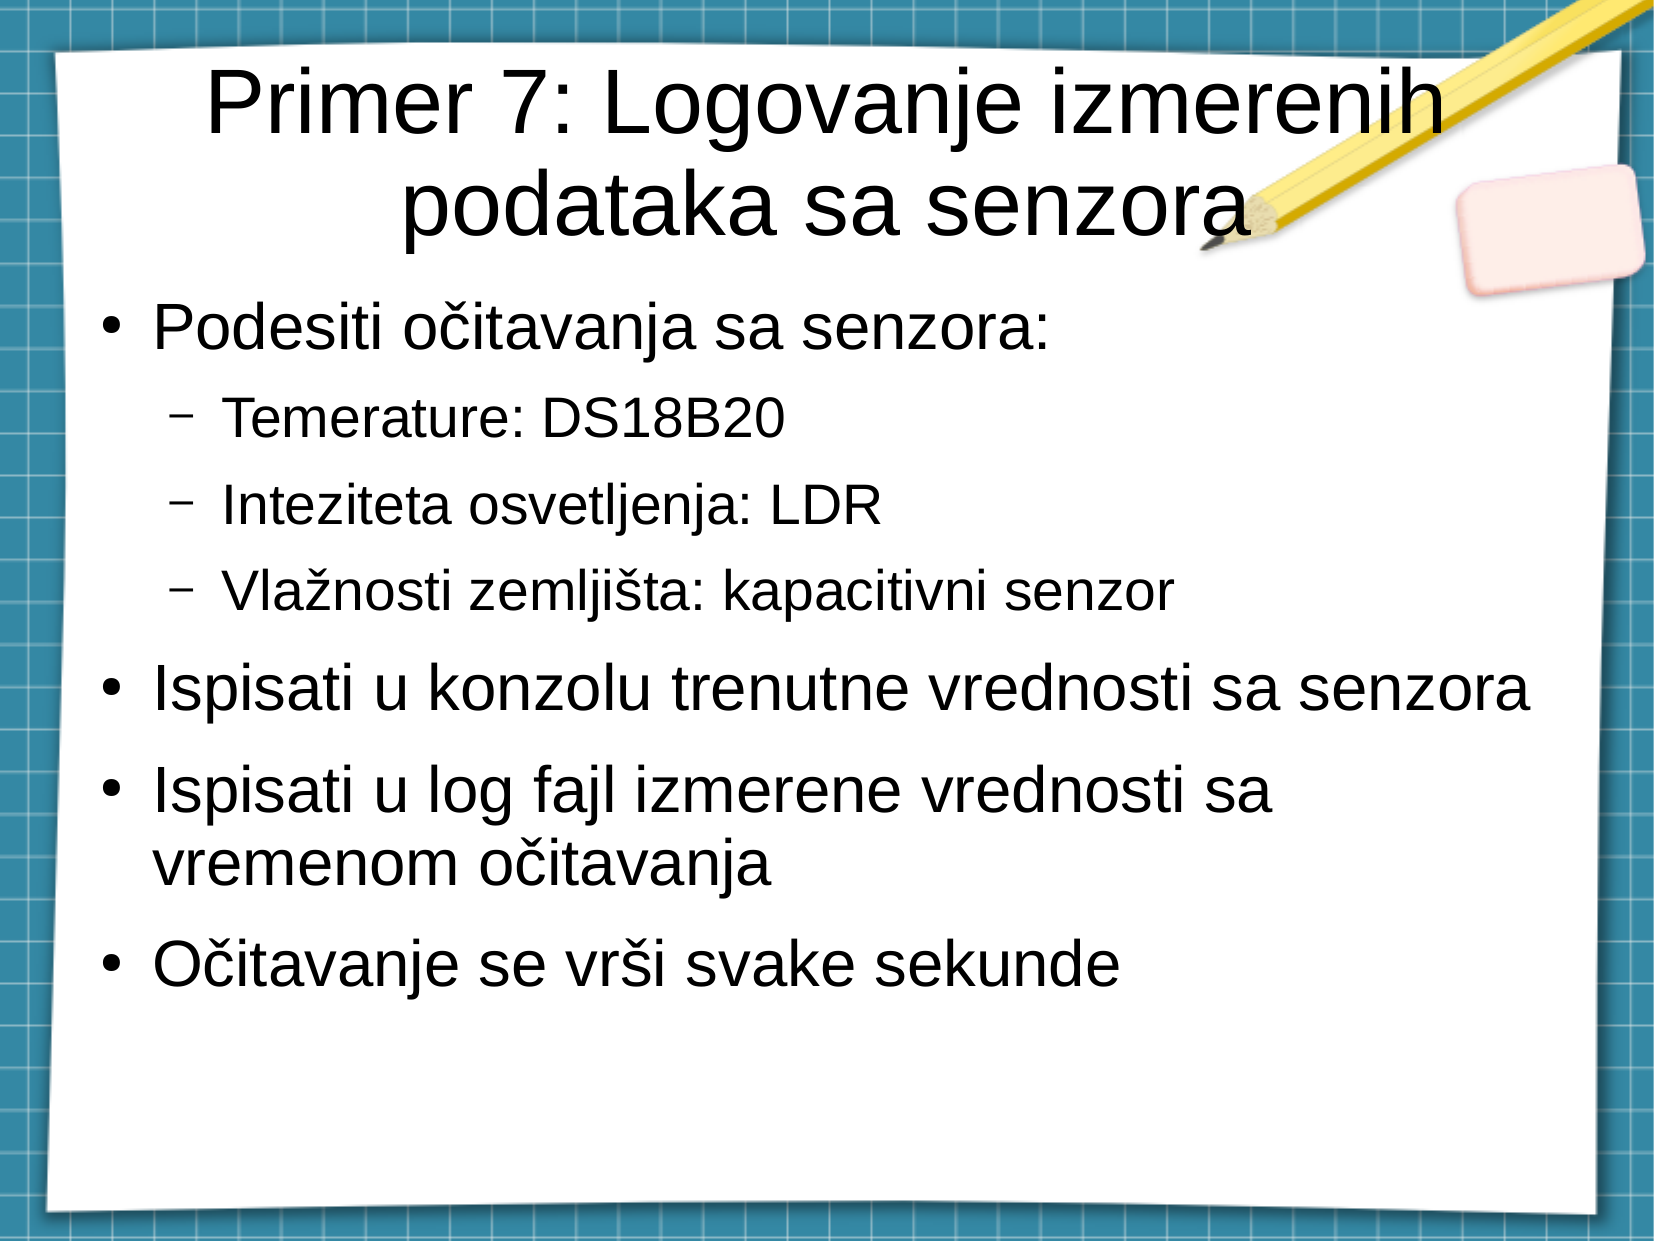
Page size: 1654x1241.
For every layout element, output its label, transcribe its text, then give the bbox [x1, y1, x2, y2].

title Primer 7: Logovanje izmerenih podataka sa senzora [82, 49, 1571, 257]
picture [0, 0, 1654, 1241]
list Podesiti očitavanja sa senzora: Temerature: DS18B20 Inteziteta osvetljenja: LDR Vlažnosti zemljišta: kapacitivni senzor Ispisati u konzolu trenutne vrednosti sa senzora Ispisati u log fajl izmerene vrednosti sa vremenom očitavanja Očitavanje se vrši svake sekunde [82, 290, 1571, 1010]
